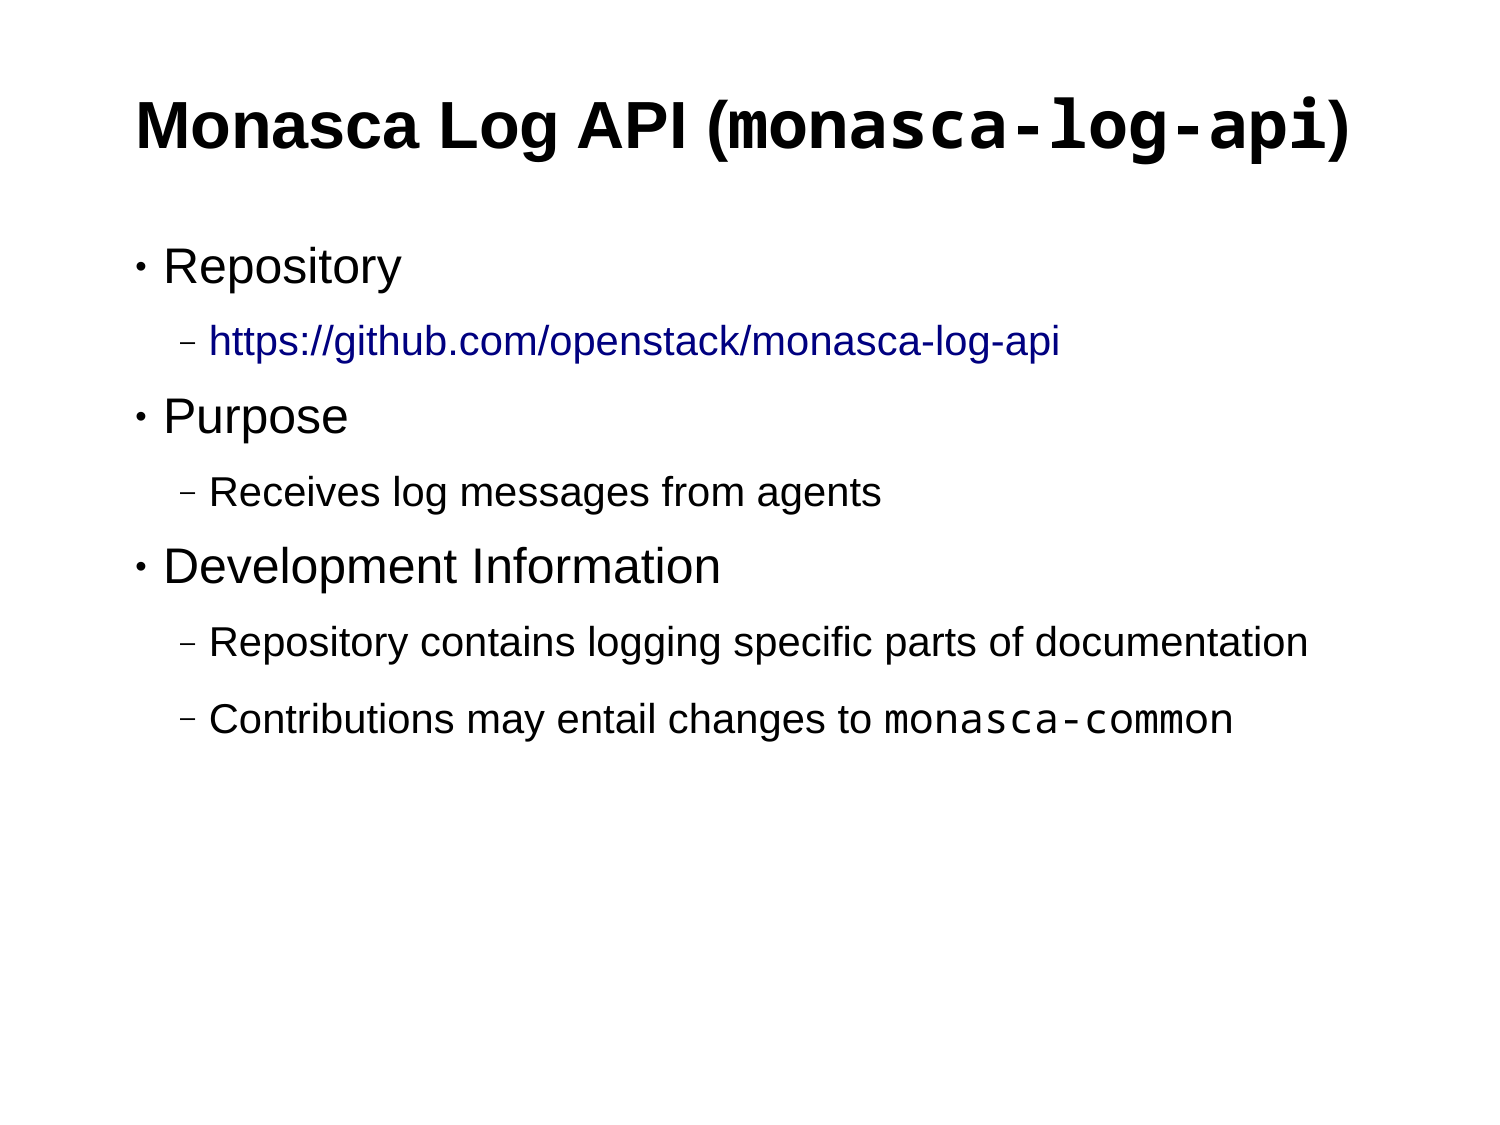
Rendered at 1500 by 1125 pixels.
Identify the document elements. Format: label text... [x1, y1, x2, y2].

list Repository https://github.com/openstack/monasca-log-api Purpose Receives log messages from agents Development Information Repository contains logging specific parts of documentation Contributions may entail changes to monasca-common [135, 238, 1372, 892]
title Monasca Log API (monasca-log-api) [135, 41, 1372, 204]
